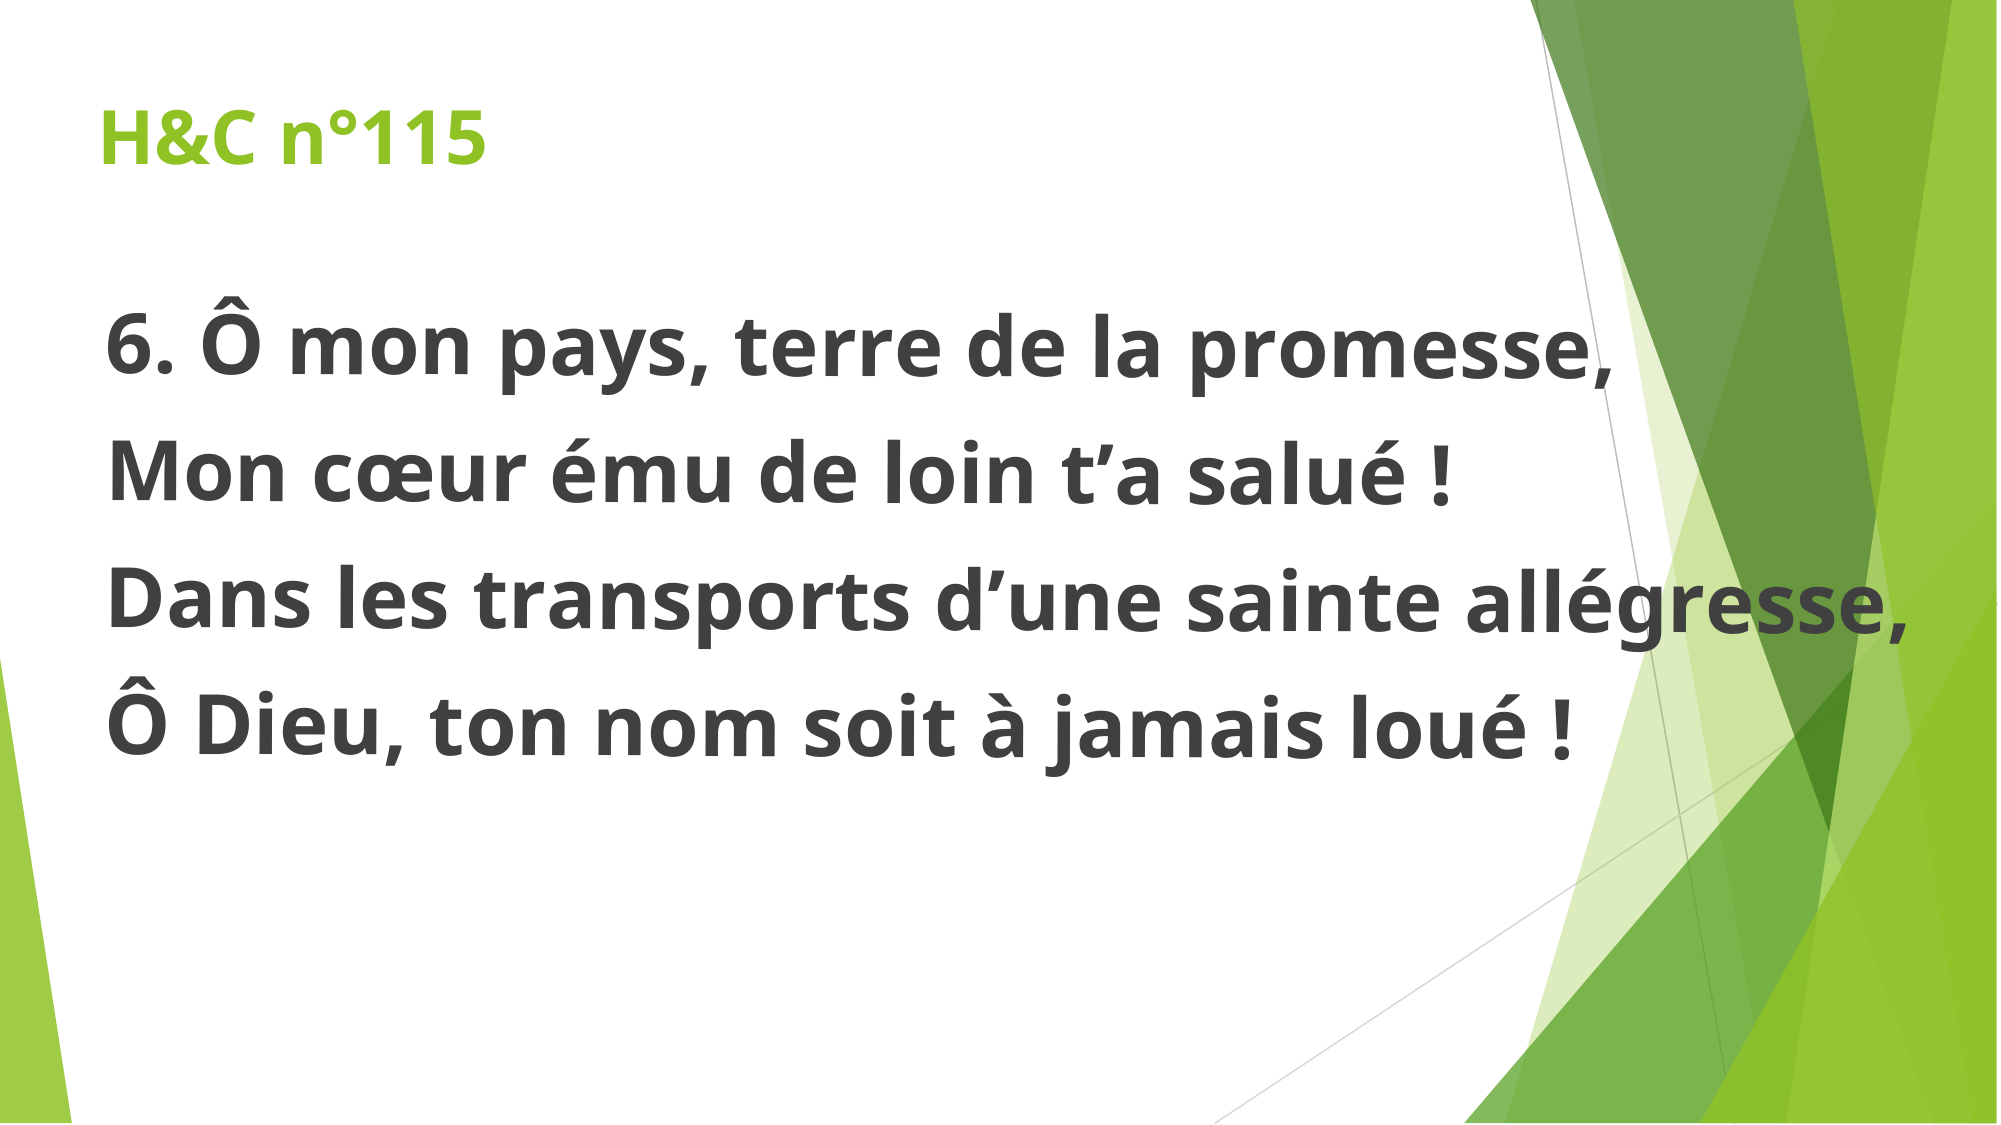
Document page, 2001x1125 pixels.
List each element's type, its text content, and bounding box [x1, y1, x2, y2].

text_box 6. Ô mon pays, terre de la promesse, Mon cœur ému de loin t’a salué ! Dans les transports d’une sainte allégresse, Ô Dieu, ton nom soit à jamais loué ! [88, 267, 1958, 1086]
text_box H&C n°115 [82, 82, 697, 189]
